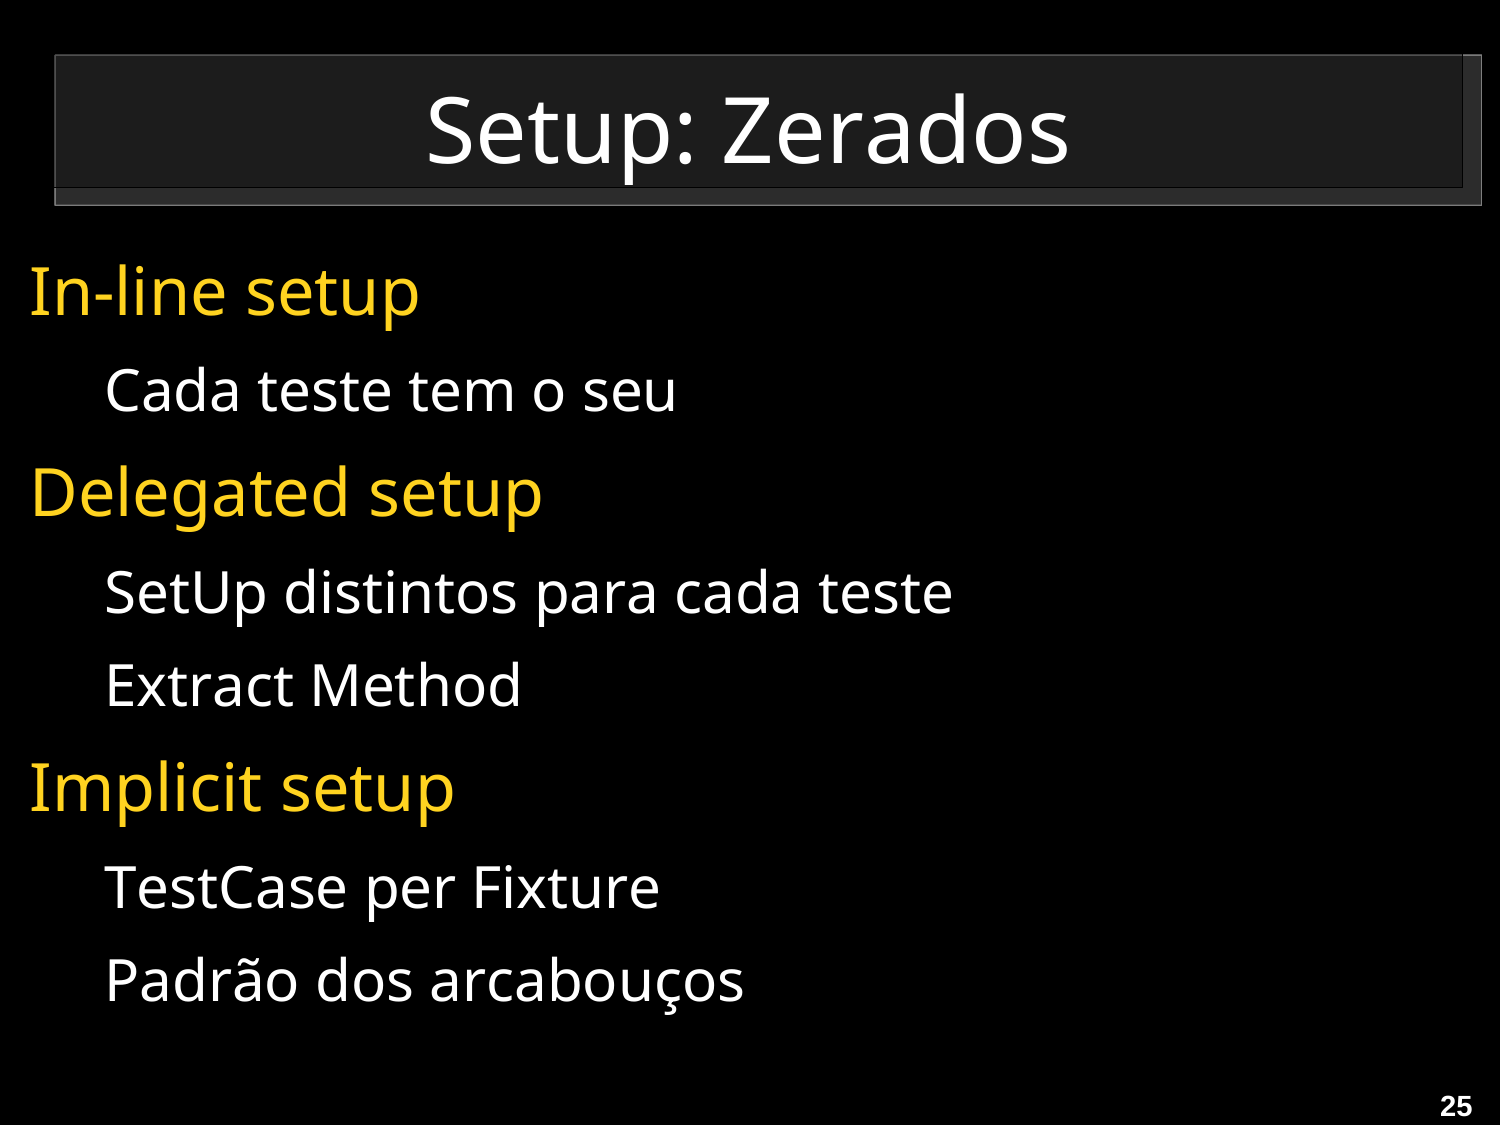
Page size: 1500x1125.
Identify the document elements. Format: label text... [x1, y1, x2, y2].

title Setup: Zerados [29, 38, 1469, 218]
list In-line setup Cada teste tem o seu Delegated setup SetUp distintos para cada teste Extract Method Implicit setup TestCase per Fixture Padrão dos arcabouços [29, 244, 1469, 1073]
